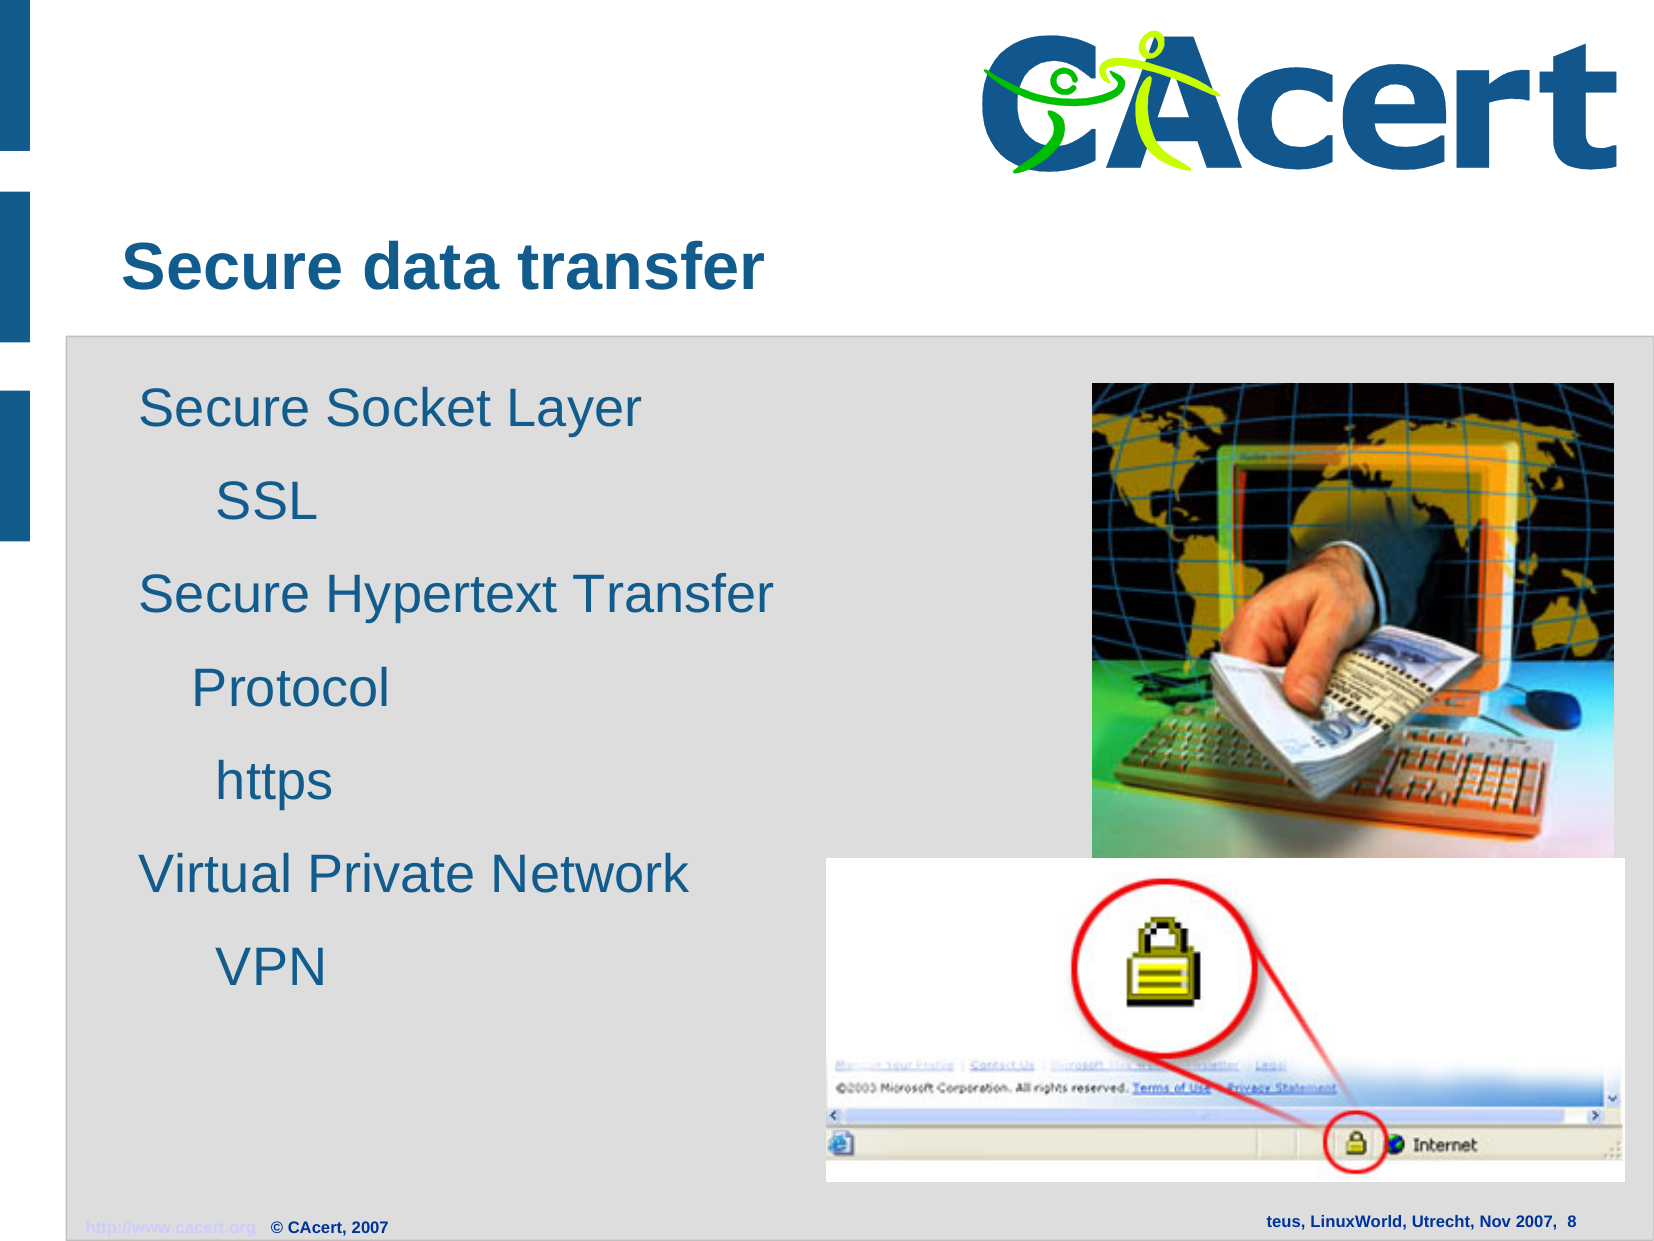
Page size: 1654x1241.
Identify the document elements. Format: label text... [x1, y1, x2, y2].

picture [826, 383, 1625, 1182]
title Secure data transfer [121, 184, 1534, 309]
list Secure Socket Layer SSL Secure Hypertext Transfer Protocol https Virtual Private Network VPN [121, 344, 827, 1112]
